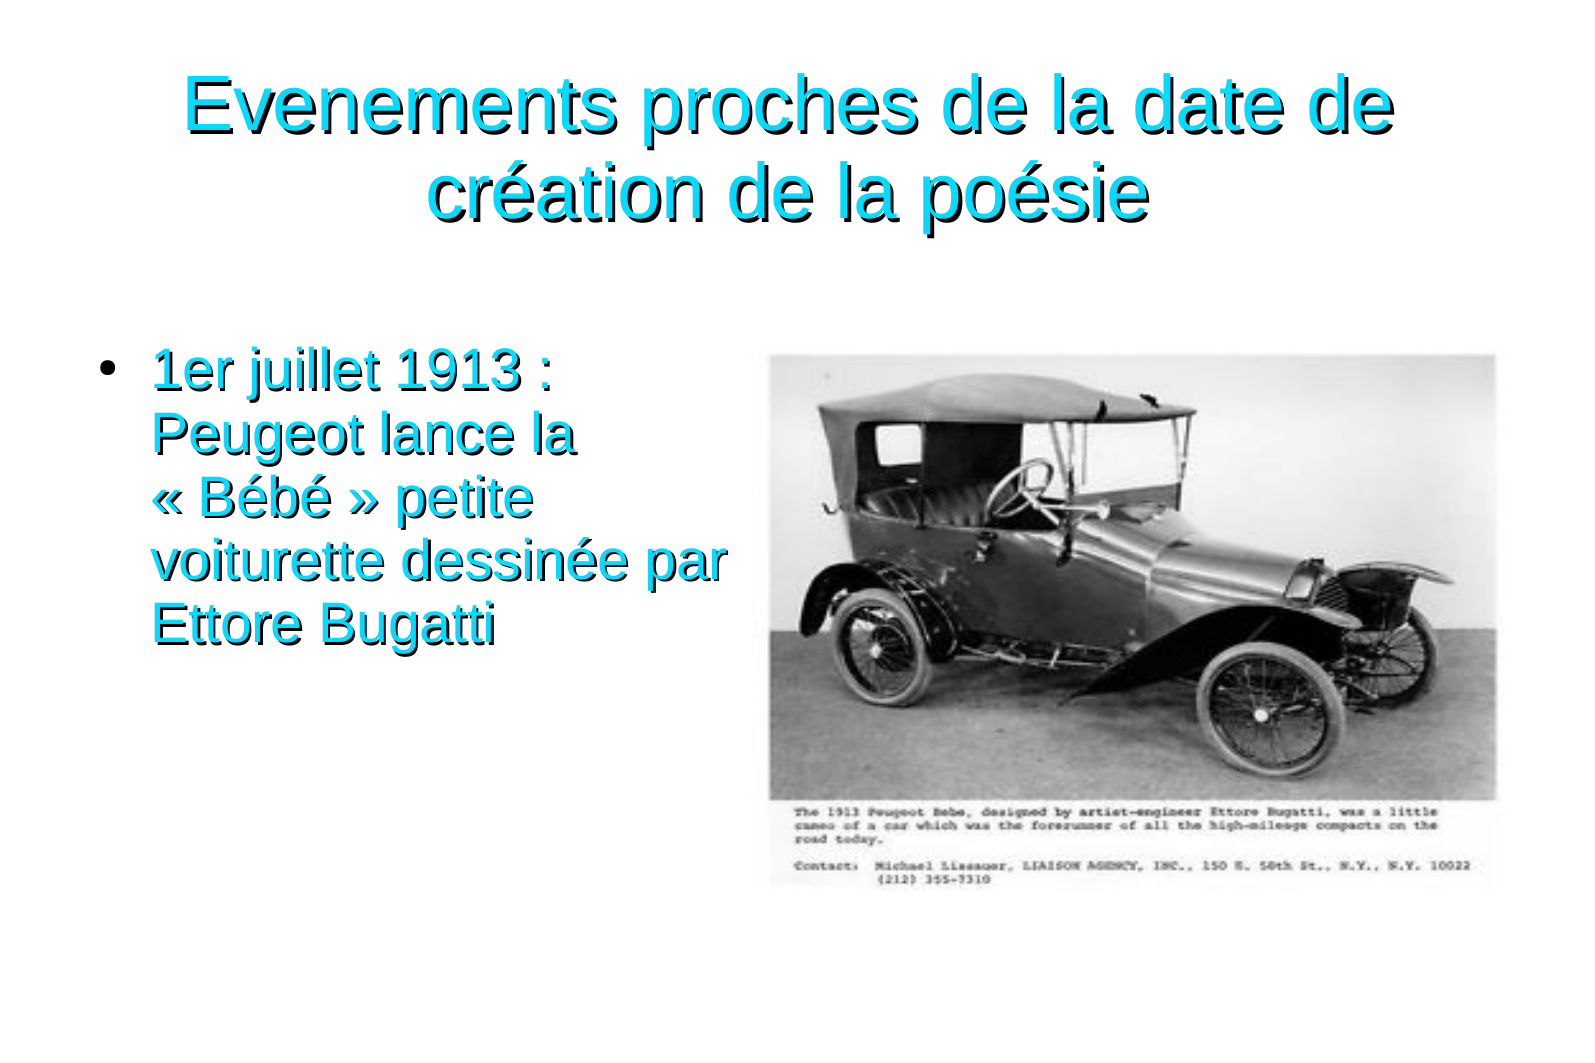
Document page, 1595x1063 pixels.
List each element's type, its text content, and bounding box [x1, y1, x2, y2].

picture [751, 350, 1516, 891]
list 1er juillet 1913 : Peugeot lance la « Bébé » petite voiturette dessinée par Ettore Bugatti [79, 248, 780, 951]
title Evenements proches de la date de création de la poésie [70, 58, 1506, 237]
